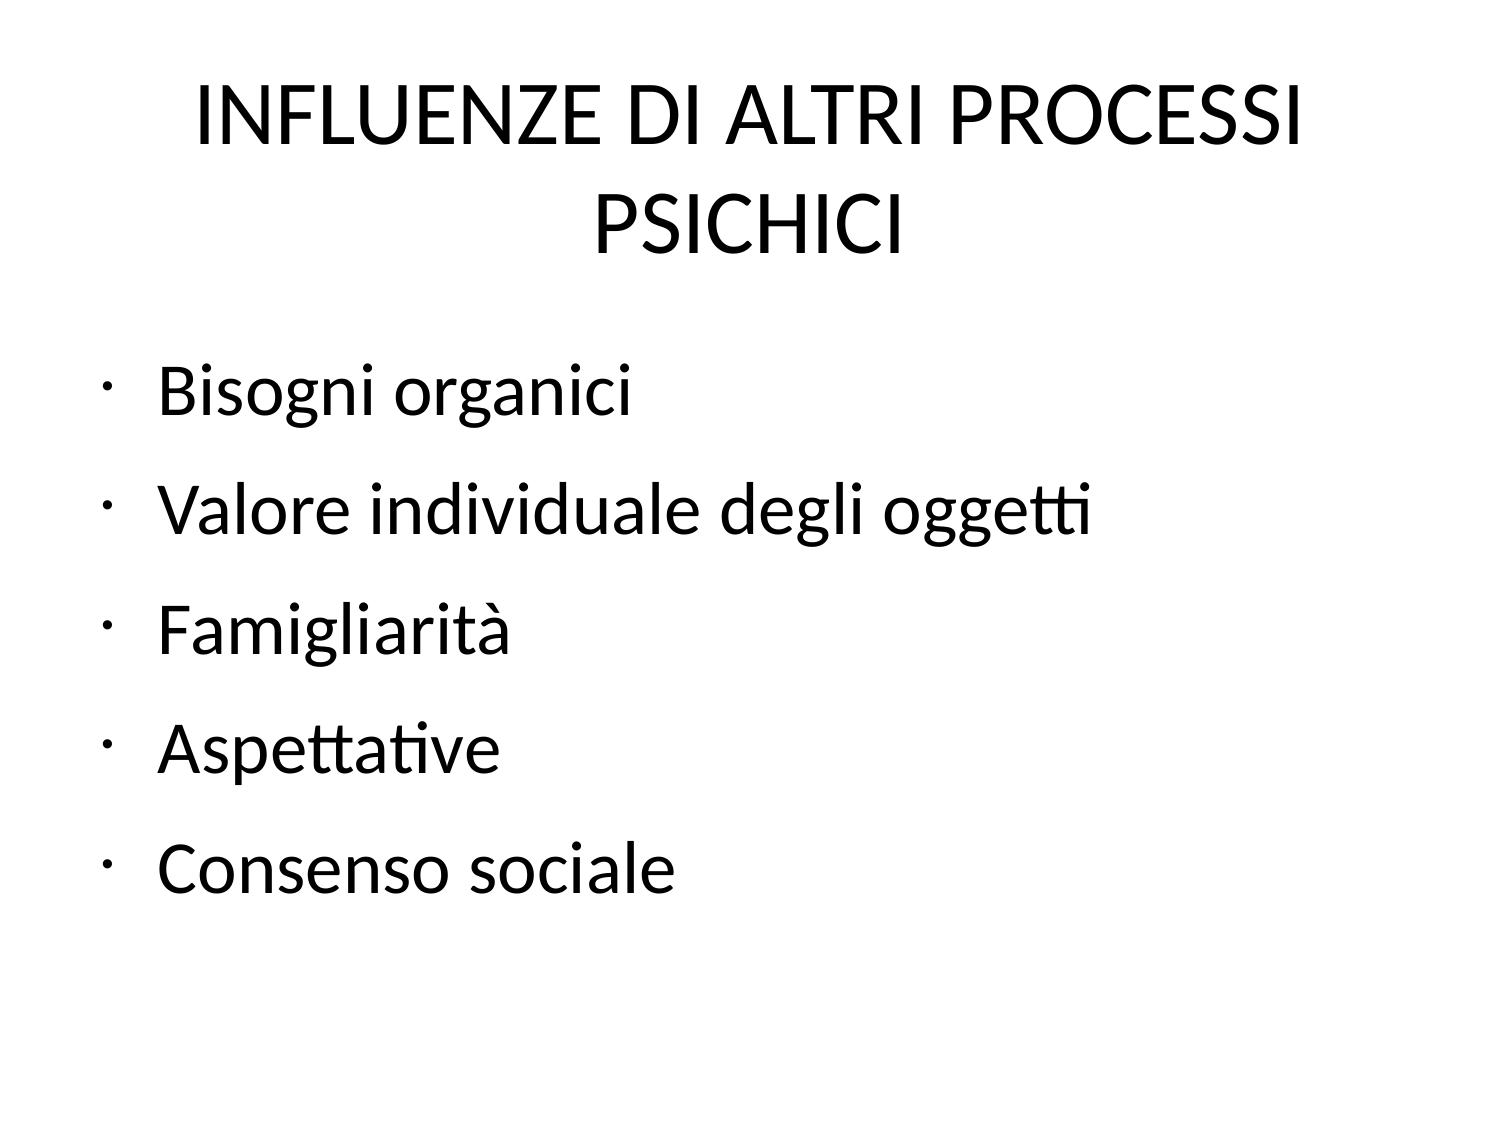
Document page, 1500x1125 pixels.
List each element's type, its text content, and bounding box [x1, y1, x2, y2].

list Bisogni organici Valore individuale degli oggetti Famigliarità Aspettative Consenso sociale [86, 333, 1437, 1008]
title INFLUENZE DI ALTRI PROCESSI PSICHICI [75, 45, 1425, 233]
